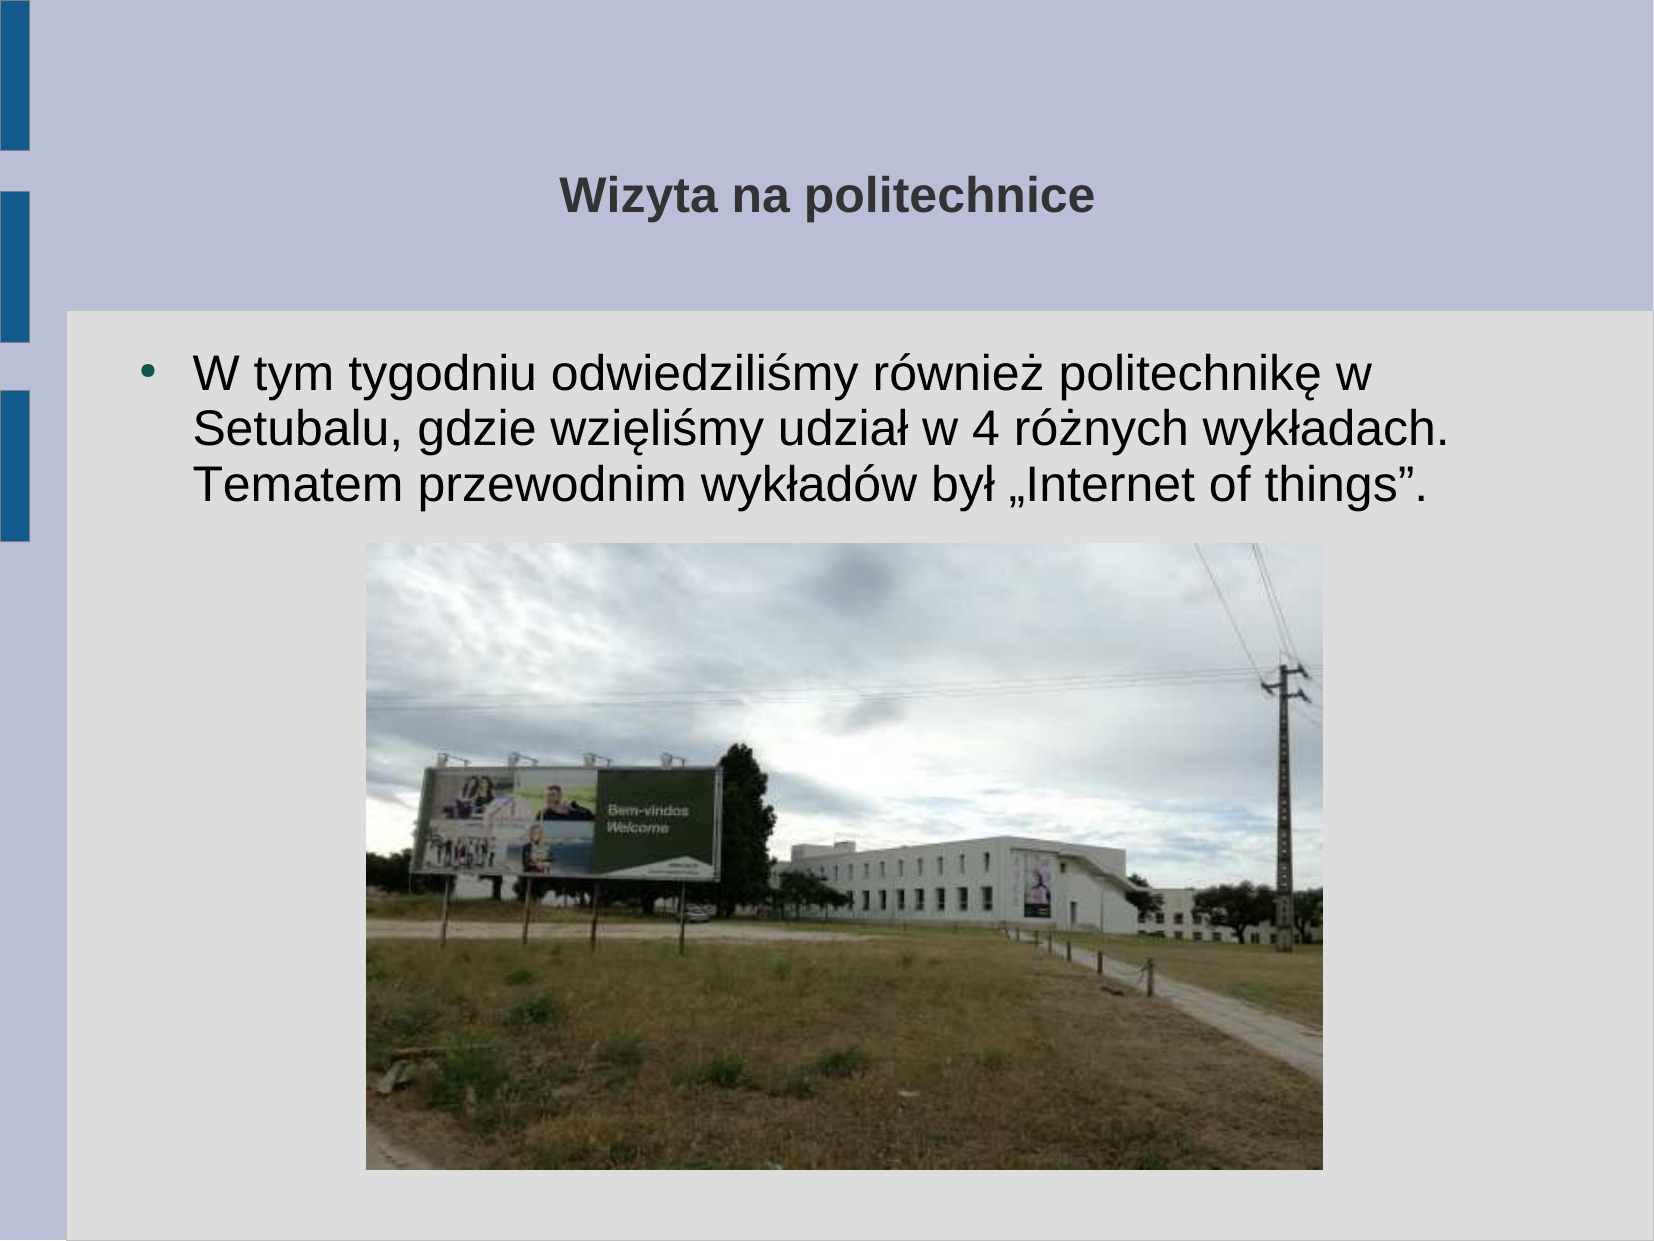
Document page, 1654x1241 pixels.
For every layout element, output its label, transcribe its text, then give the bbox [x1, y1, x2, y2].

title Wizyta na politechnice [121, 91, 1534, 299]
list W tym tygodniu odwiedziliśmy również politechnikę w Setubalu, gdzie wzięliśmy udział w 4 różnych wykładach. Tematem przewodnim wykładów był „Internet of things”. [121, 344, 1534, 1127]
picture [366, 543, 1323, 1170]
